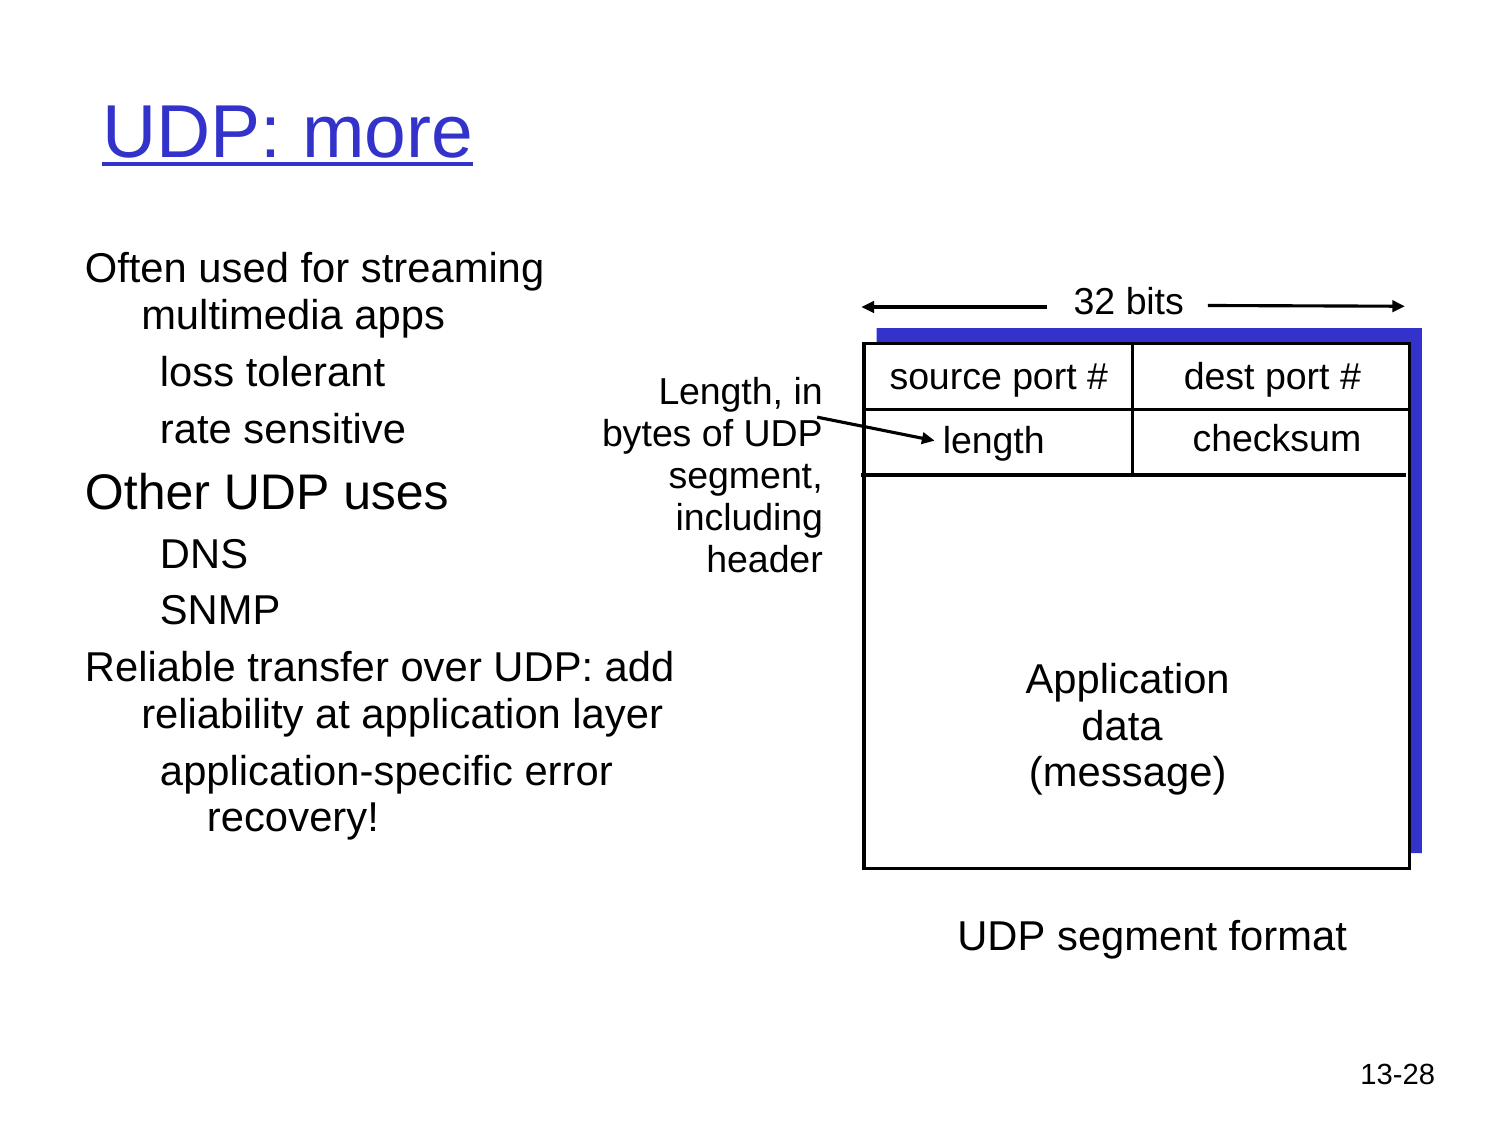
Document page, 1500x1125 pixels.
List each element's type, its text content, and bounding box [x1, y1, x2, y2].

text_box Application data (message) [1010, 648, 1245, 804]
text_box [864, 411, 1131, 473]
text_box 32 bits [1058, 273, 1199, 331]
text_box UDP segment format [942, 905, 1362, 968]
text_box checksum [1177, 409, 1376, 468]
text_box dest port # [1169, 347, 1376, 405]
text_box [864, 411, 927, 436]
list Often used for streaming multimedia apps loss tolerant rate sensitive Other UDP uses DNS SNMP Reliable transfer over UDP: add reliability at application layer application-specific error recovery! [70, 237, 696, 1000]
text_box length [927, 411, 1060, 469]
text_box source port # [874, 347, 1124, 405]
text_box [864, 328, 1422, 869]
text_box Length, in bytes of UDP segment, including header [587, 363, 838, 589]
title UDP: more [87, 37, 1457, 225]
